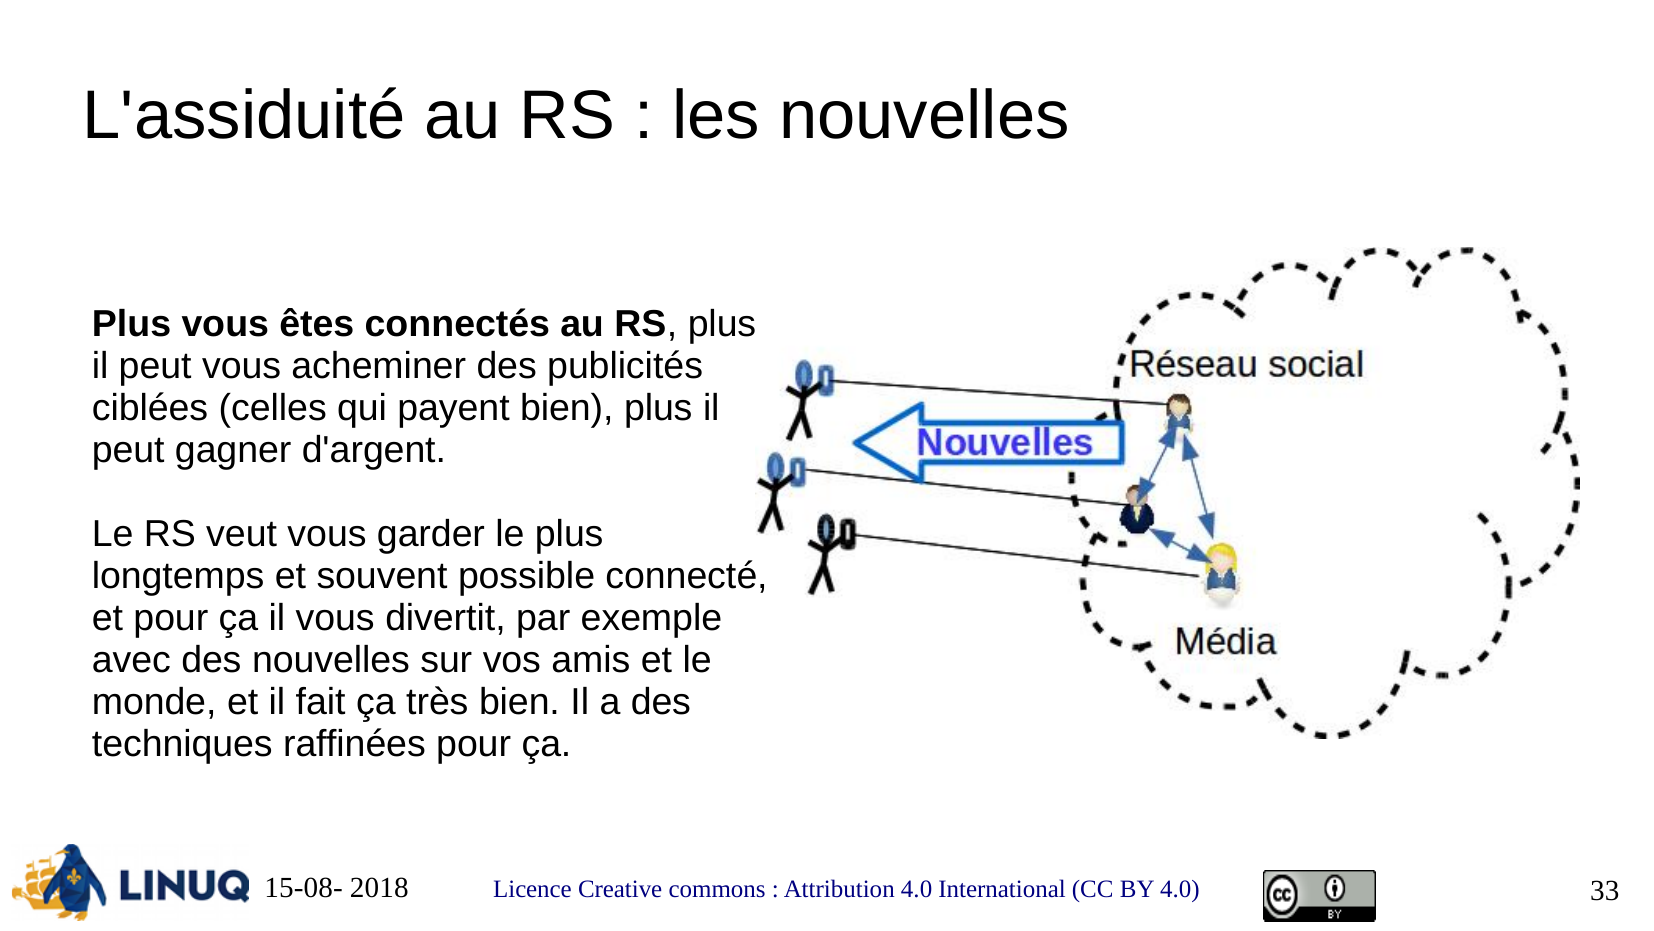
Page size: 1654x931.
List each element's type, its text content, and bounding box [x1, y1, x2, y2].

text_box [82, 37, 1571, 193]
text_box Plus vous êtes connectés au RS, plus il peut vous acheminer des publicités ciblées (celles qui payent bien), plus il peut gagner d'argent. Le RS veut vous garder le plus longtemps et souvent possible connecté, et pour ça il vous divertit, par exemple avec des nouvelles sur vos amis et le monde, et il fait ça très bien. Il a des techniques raffinées pour ça. [77, 295, 792, 772]
picture [1263, 870, 1376, 922]
picture [11, 844, 249, 921]
picture [755, 247, 1580, 739]
